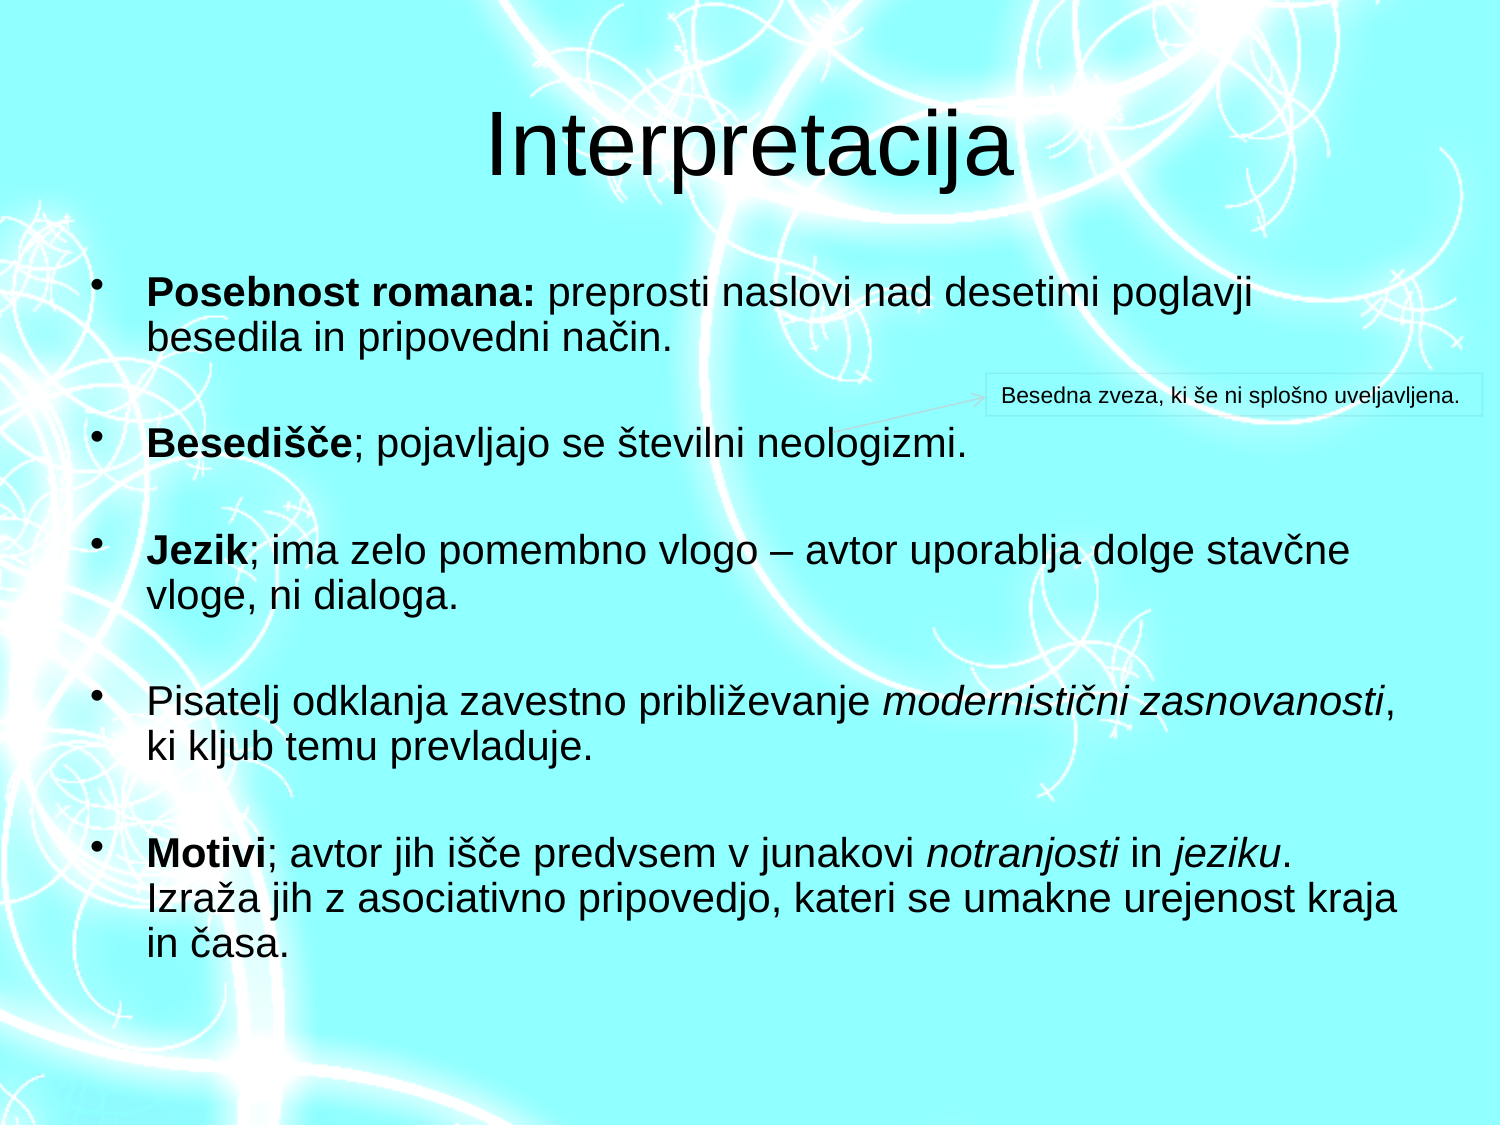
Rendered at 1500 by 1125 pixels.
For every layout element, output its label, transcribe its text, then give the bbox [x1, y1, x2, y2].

picture [0, 0, 1500, 1125]
title Interpretacija [75, 45, 1425, 233]
list Posebnost romana: preprosti naslovi nad desetimi poglavji besedila in pripovedni način. Besedišče; pojavljajo se številni neologizmi. Jezik; ima zelo pomembno vlogo – avtor uporablja dolge stavčne vloge, ni dialoga. Pisatelj odklanja zavestno približevanje modernistični zasnovanosti, ki kljub temu prevladuje. Motivi; avtor jih išče predvsem v junakovi notranjosti in jeziku. Izraža jih z asociativno pripovedjo, kateri se umakne urejenost kraja in časa. [75, 262, 1425, 1005]
text_box Besedna zveza, ki še ni splošno uveljavljena. [986, 373, 1483, 416]
